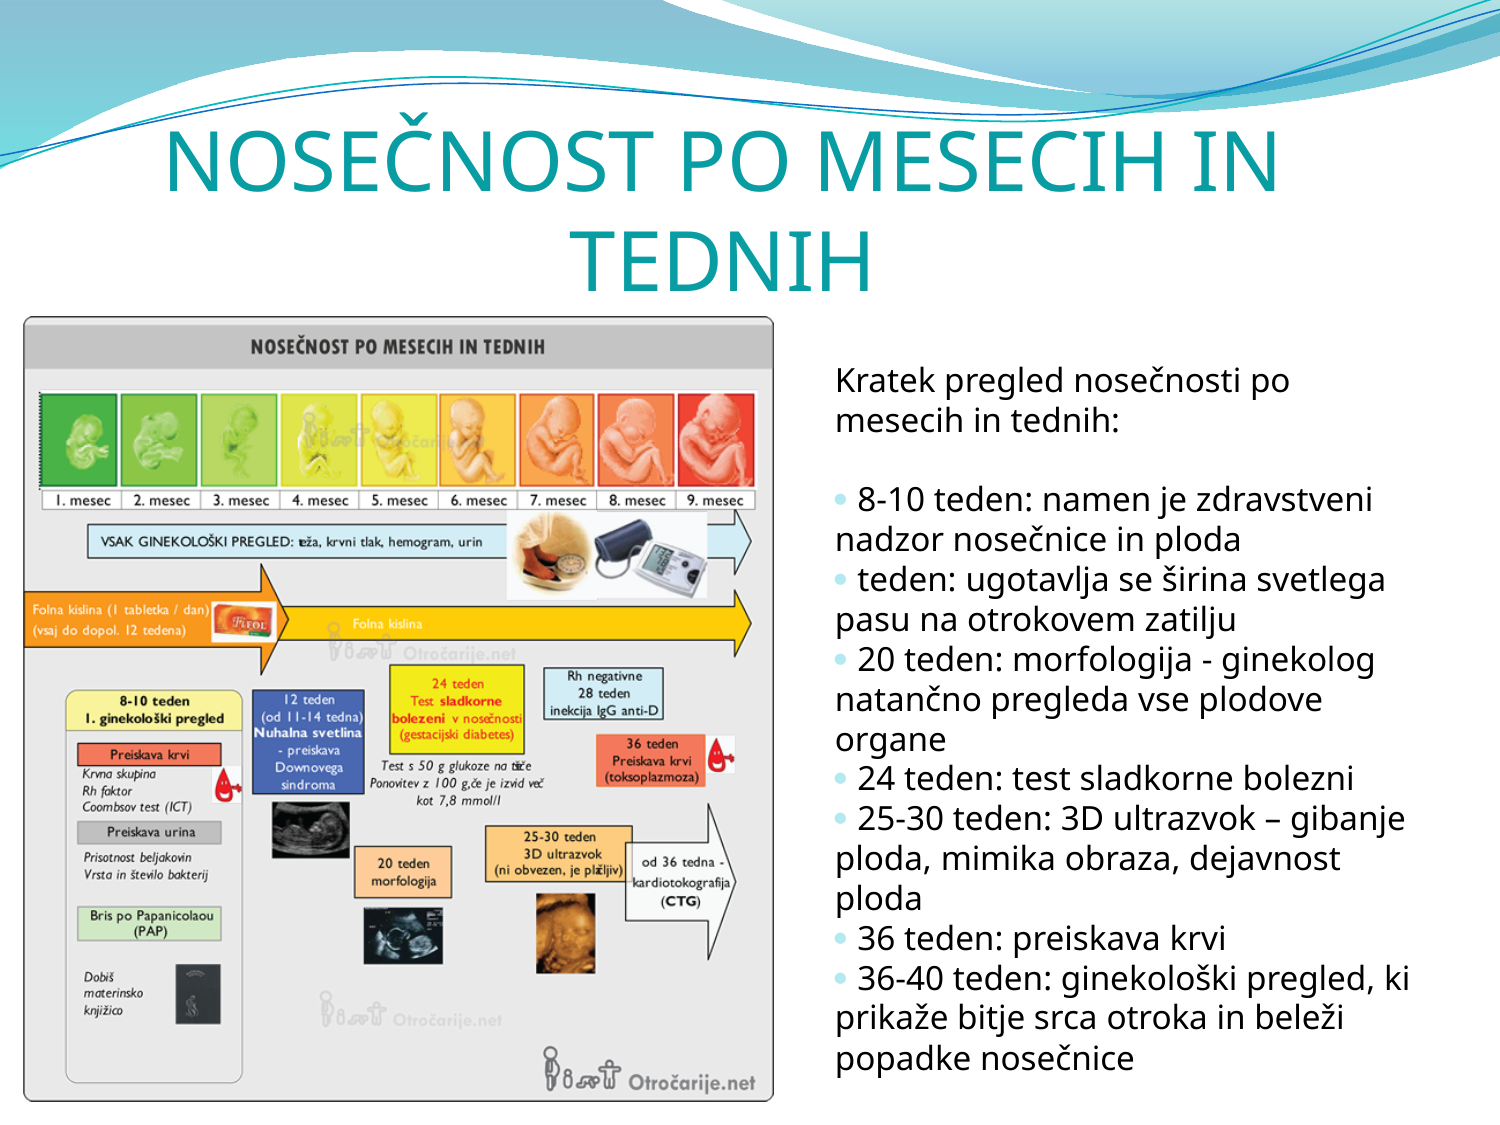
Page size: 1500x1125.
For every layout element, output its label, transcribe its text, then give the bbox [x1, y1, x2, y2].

picture [23, 316, 774, 1102]
list Kratek pregled nosečnosti po mesecih in tednih:  8-10 teden: namen je zdravstveni nadzor nosečnice in ploda  teden: ugotavlja se širina svetlega pasu na otrokovem zatilju  20 teden: morfologija - ginekolog natančno pregleda vse plodove organe  24 teden: test sladkorne bolezni  25-30 teden: 3D ultrazvok – gibanje ploda, mimika obraza, dejavnost ploda  36 teden: preiskava krvi  36-40 teden: ginekološki pregled, ki prikaže bitje srca otroka in beleži popadke nosečnice [832, 351, 1418, 1102]
title NOSEČNOST PO MESECIH IN TEDNIH [128, 117, 1318, 308]
